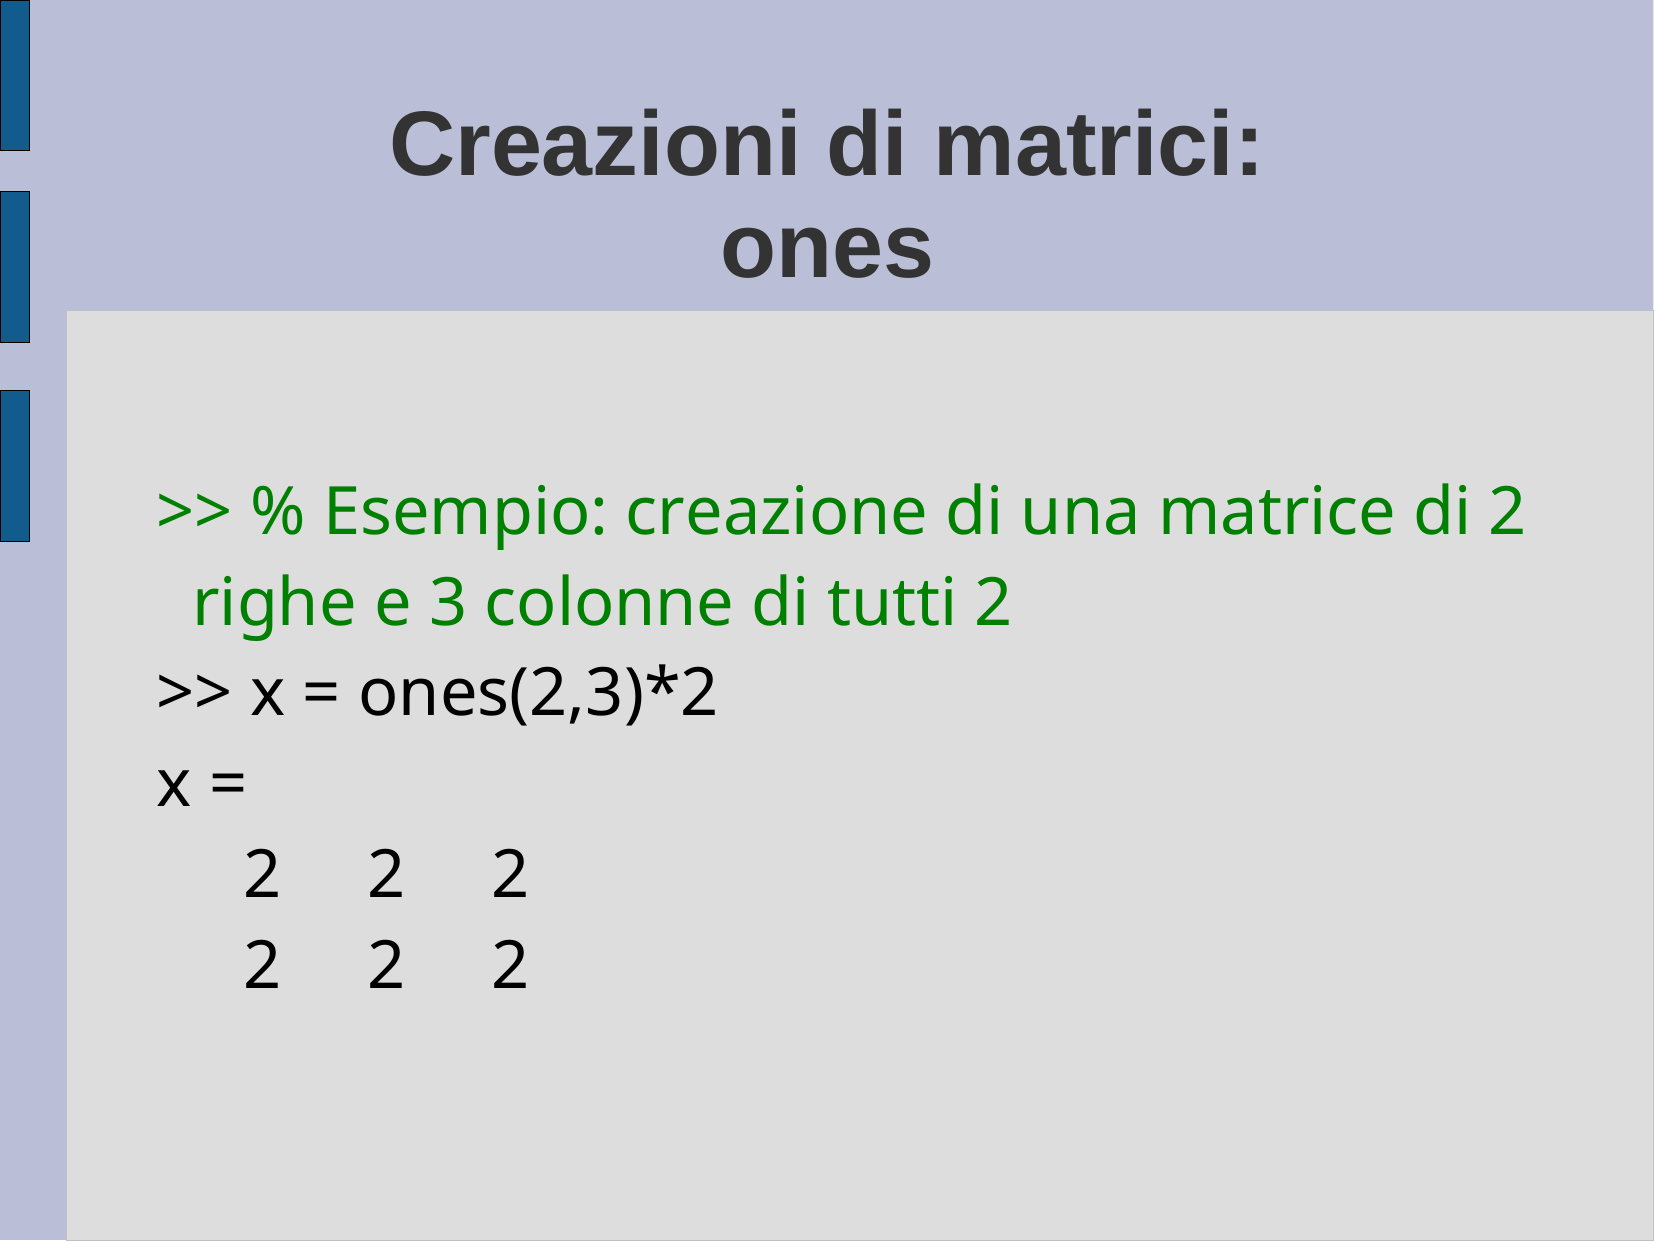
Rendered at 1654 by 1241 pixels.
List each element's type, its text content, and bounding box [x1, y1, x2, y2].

title Creazioni di matrici: ones [121, 92, 1534, 298]
subtitle >> % Esempio: creazione di una matrice di 2 righe e 3 colonne di tutti 2 >> x = ones(2,3)*2 x = 2 2 2 2 2 2 [121, 352, 1534, 1119]
